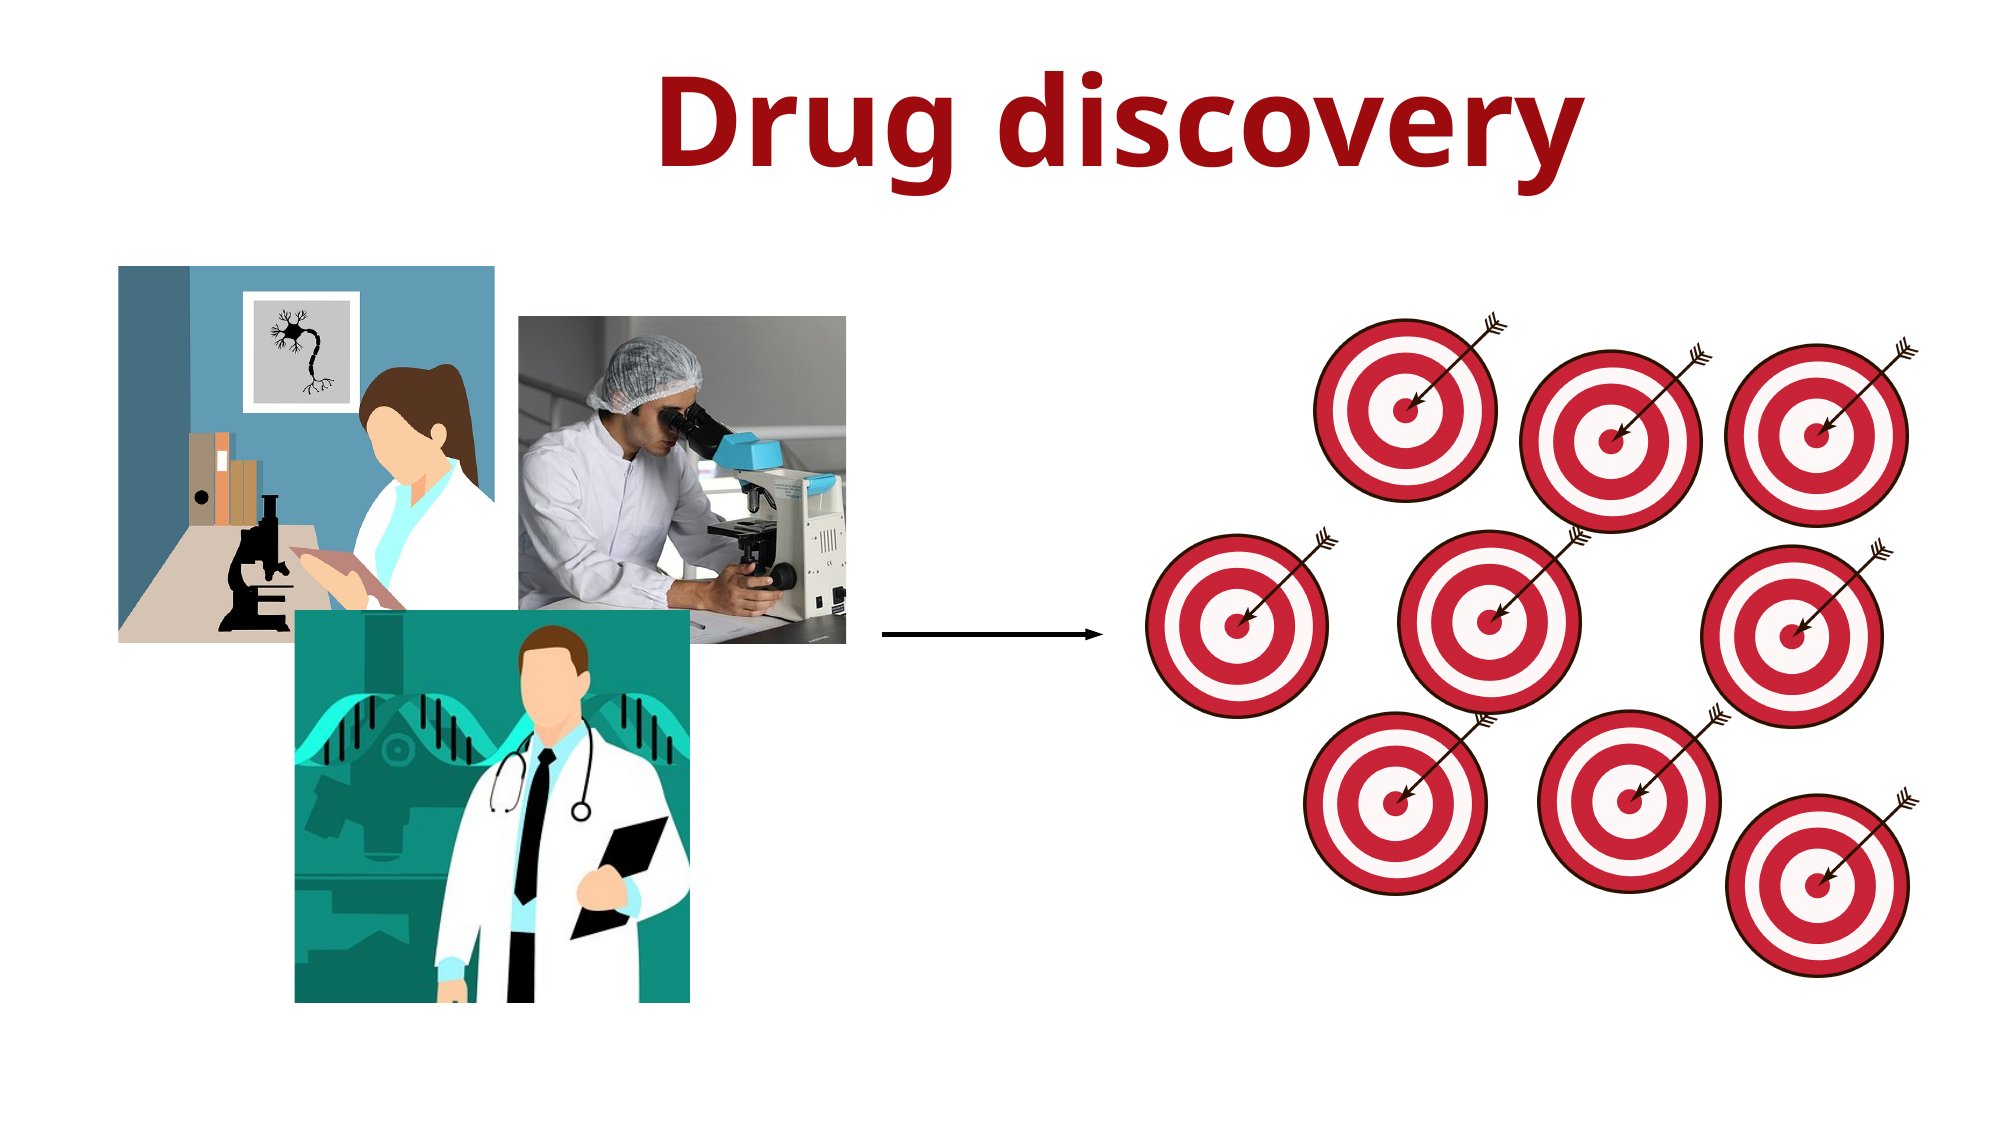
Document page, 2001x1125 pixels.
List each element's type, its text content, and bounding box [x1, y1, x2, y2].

text_box Drug discovery [637, 69, 1602, 197]
picture [1145, 342, 1920, 979]
picture [118, 266, 847, 1007]
picture [1313, 311, 1508, 503]
picture [1724, 336, 1919, 528]
